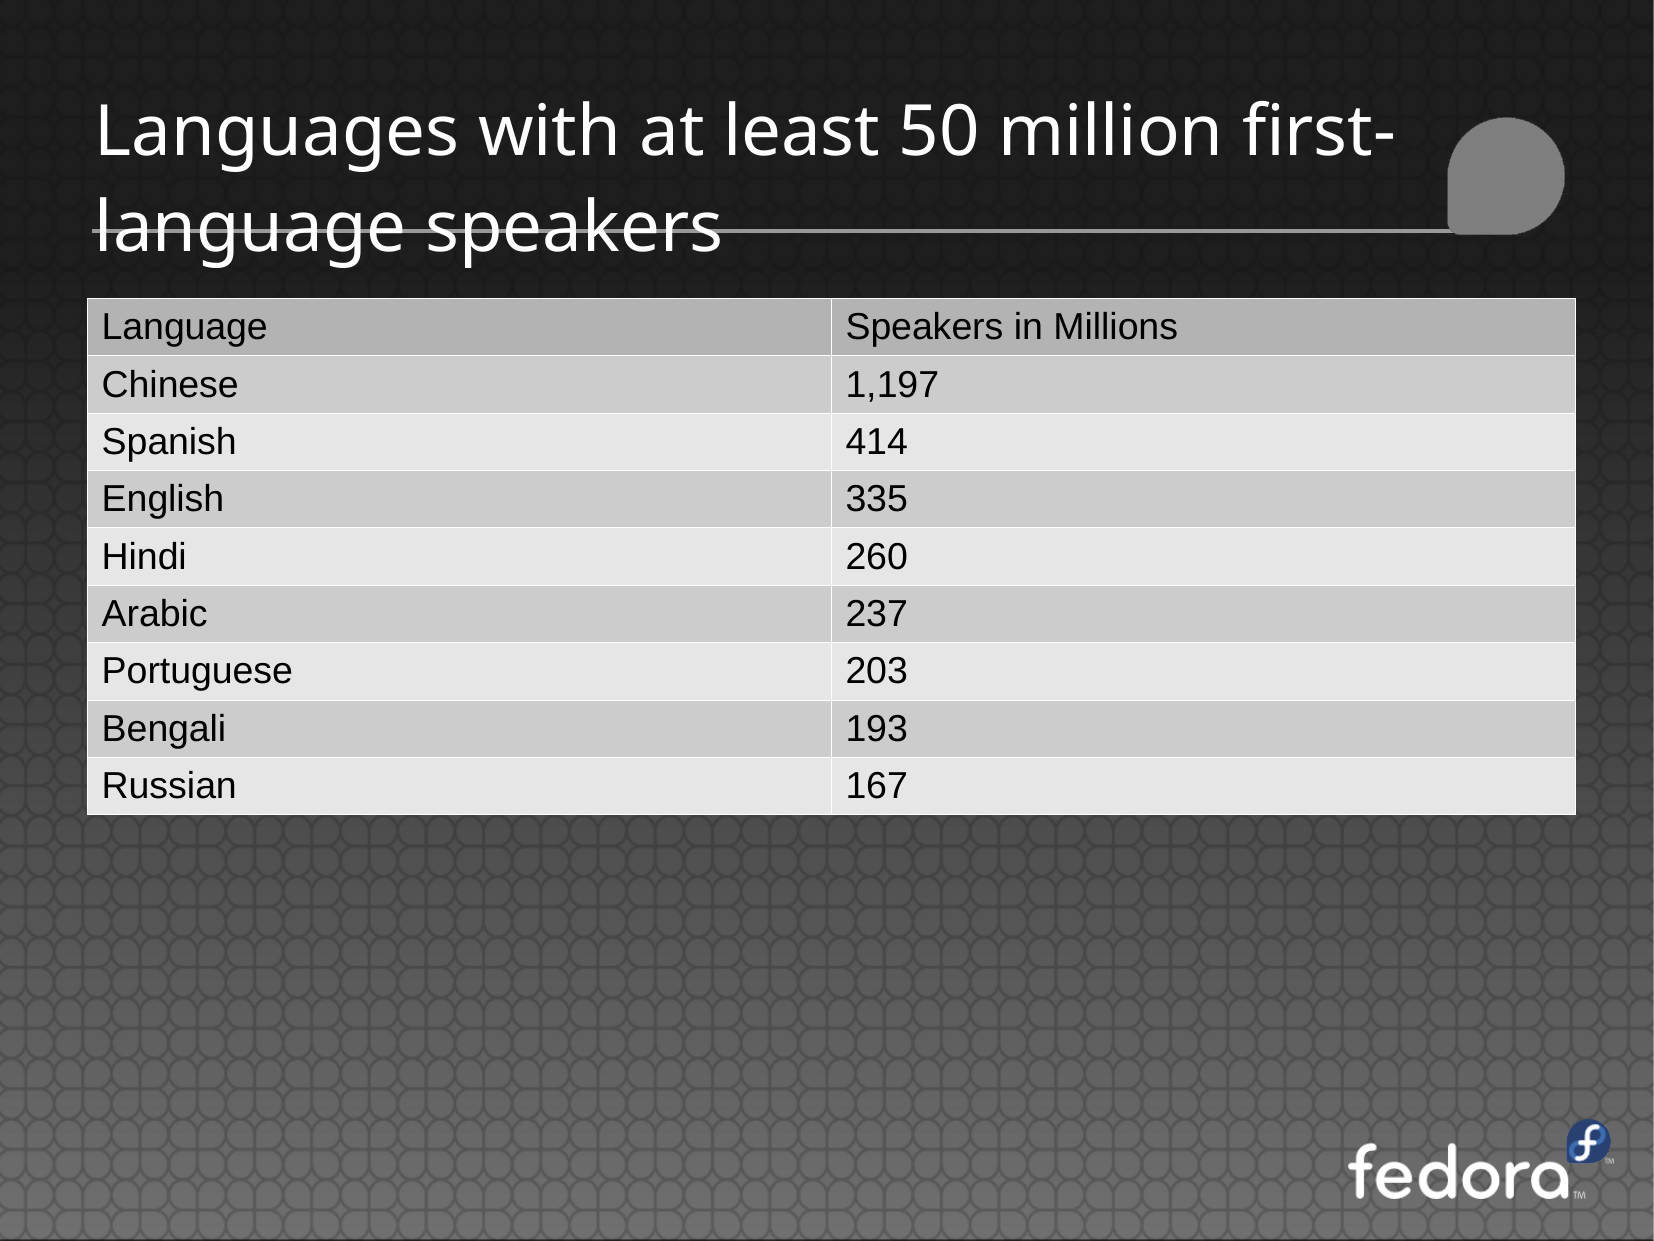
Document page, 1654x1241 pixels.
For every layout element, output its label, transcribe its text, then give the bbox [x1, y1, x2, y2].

table_cell 414 [832, 414, 1575, 470]
table_cell 237 [832, 586, 1575, 642]
table_header Speakers in Millions [832, 299, 1575, 355]
table_cell Bengali [88, 701, 831, 757]
table_cell 167 [832, 758, 1575, 814]
table_header Language [88, 299, 831, 355]
table_cell 203 [832, 643, 1575, 700]
table_cell 1,197 [832, 356, 1575, 413]
title Languages with at least 50 million first-language speakers [94, 100, 1426, 251]
table_cell Portuguese [88, 643, 831, 700]
table_cell Spanish [88, 414, 831, 470]
table_cell 193 [832, 701, 1575, 757]
table_cell 335 [832, 471, 1575, 527]
picture [0, 0, 1654, 1241]
table_cell Arabic [88, 586, 831, 642]
table_cell 260 [832, 528, 1575, 585]
table_cell Chinese [88, 356, 831, 413]
table_cell English [88, 471, 831, 527]
table_cell Hindi [88, 528, 831, 585]
table_cell Russian [88, 758, 831, 814]
